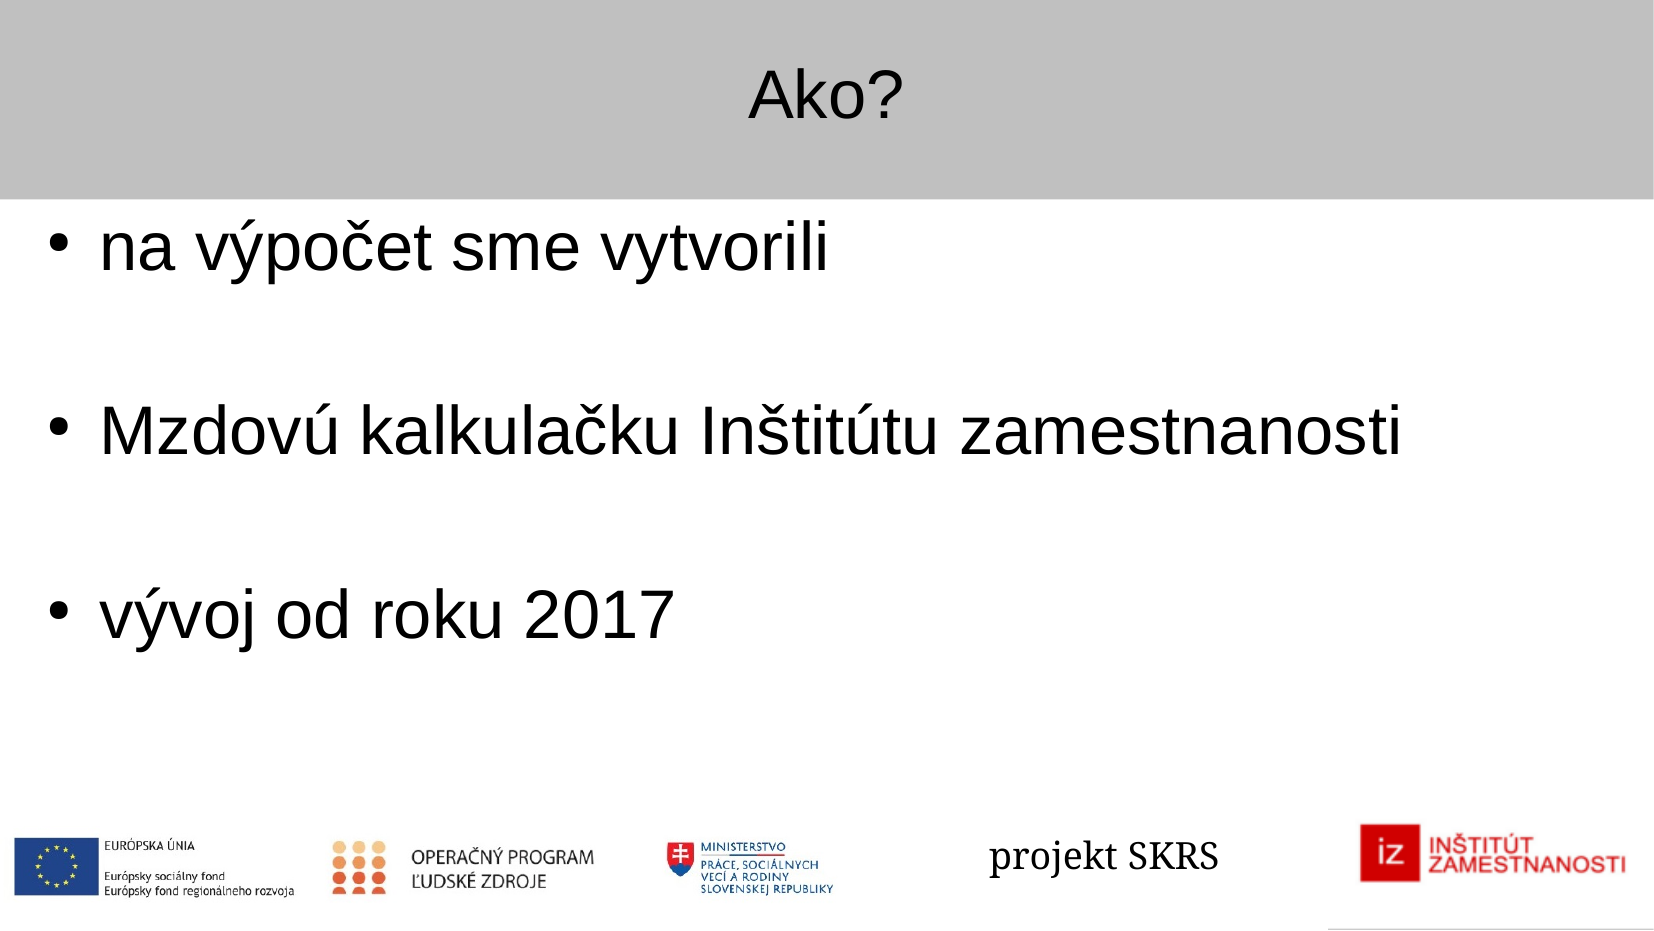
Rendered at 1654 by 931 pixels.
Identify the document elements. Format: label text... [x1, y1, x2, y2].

list na výpočet sme vytvorili Mzdovú kalkulačku Inštitútu zamestnanosti vývoj od roku 2017 [29, 221, 1533, 808]
picture [0, 826, 857, 907]
title Ako? [88, 22, 1565, 178]
picture [1328, 775, 1654, 931]
